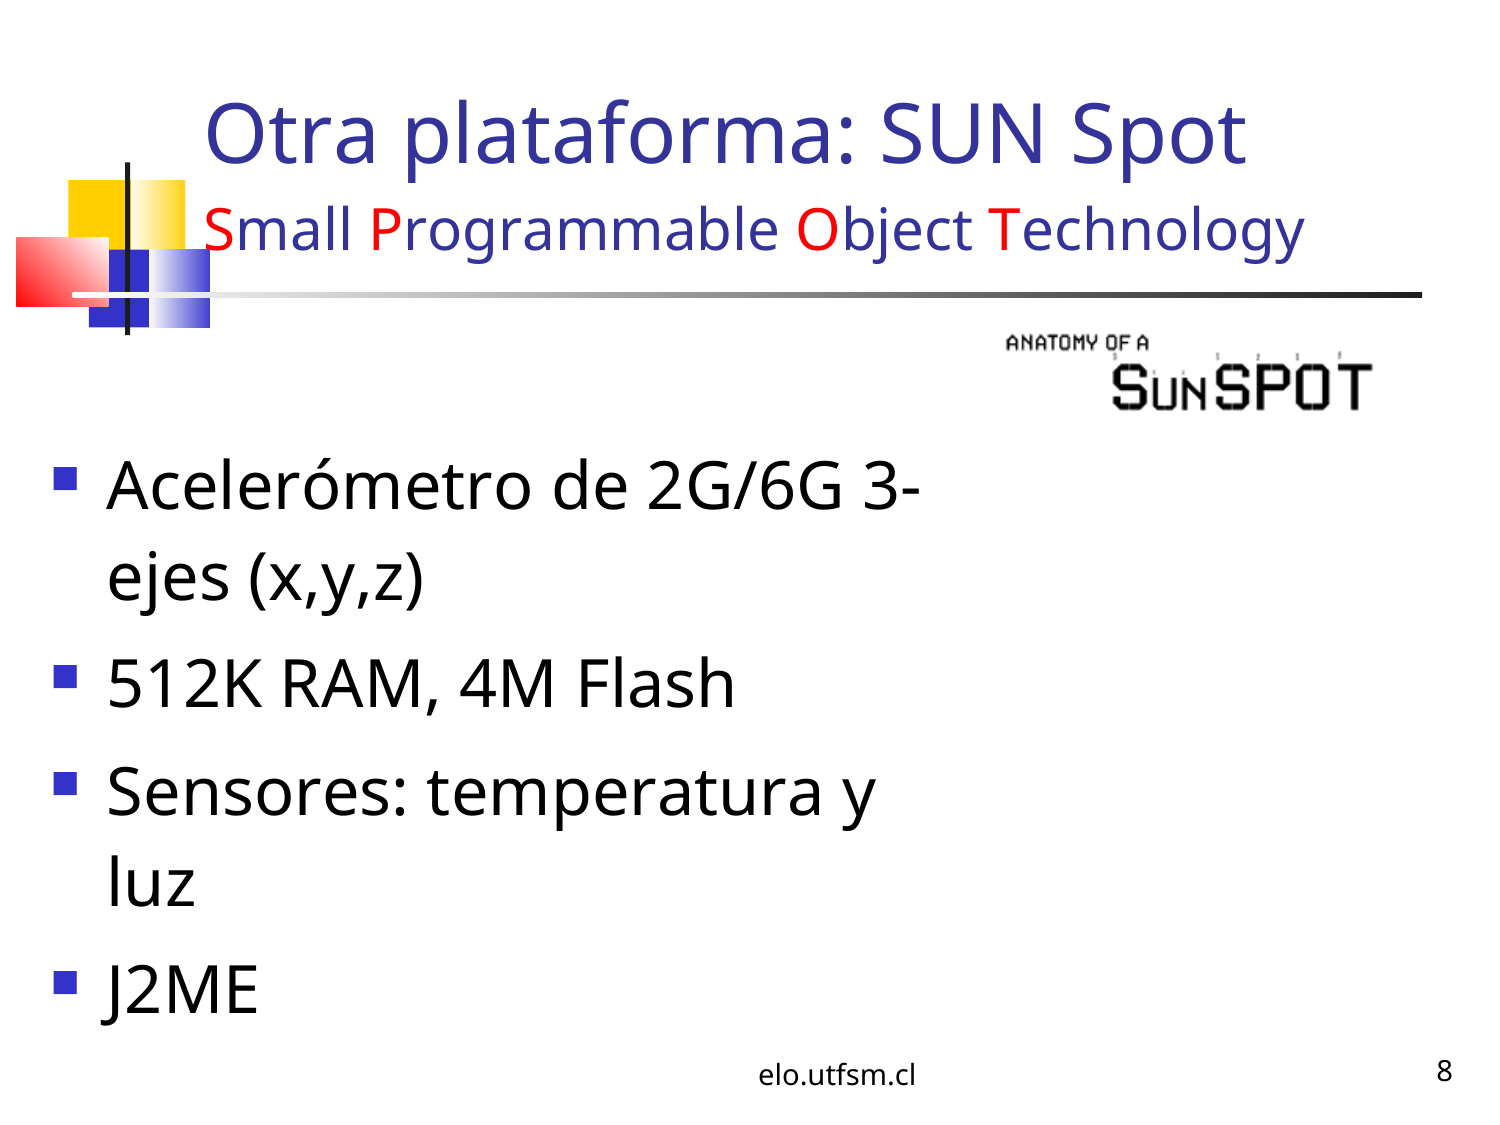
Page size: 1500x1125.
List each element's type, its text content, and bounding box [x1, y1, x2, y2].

text_box elo.utfsm.cl [599, 1024, 1075, 1100]
text_box <number> [1155, 1024, 1468, 1100]
list Acelerómetro de 2G/6G 3-ejes (x,y,z) 512K RAM, 4M Flash Sensores: temperatura y luz J2ME [35, 430, 971, 990]
title Otra plataforma: SUN Spot Small Programmable Object Technology [188, 35, 1402, 276]
picture [972, 317, 1448, 958]
